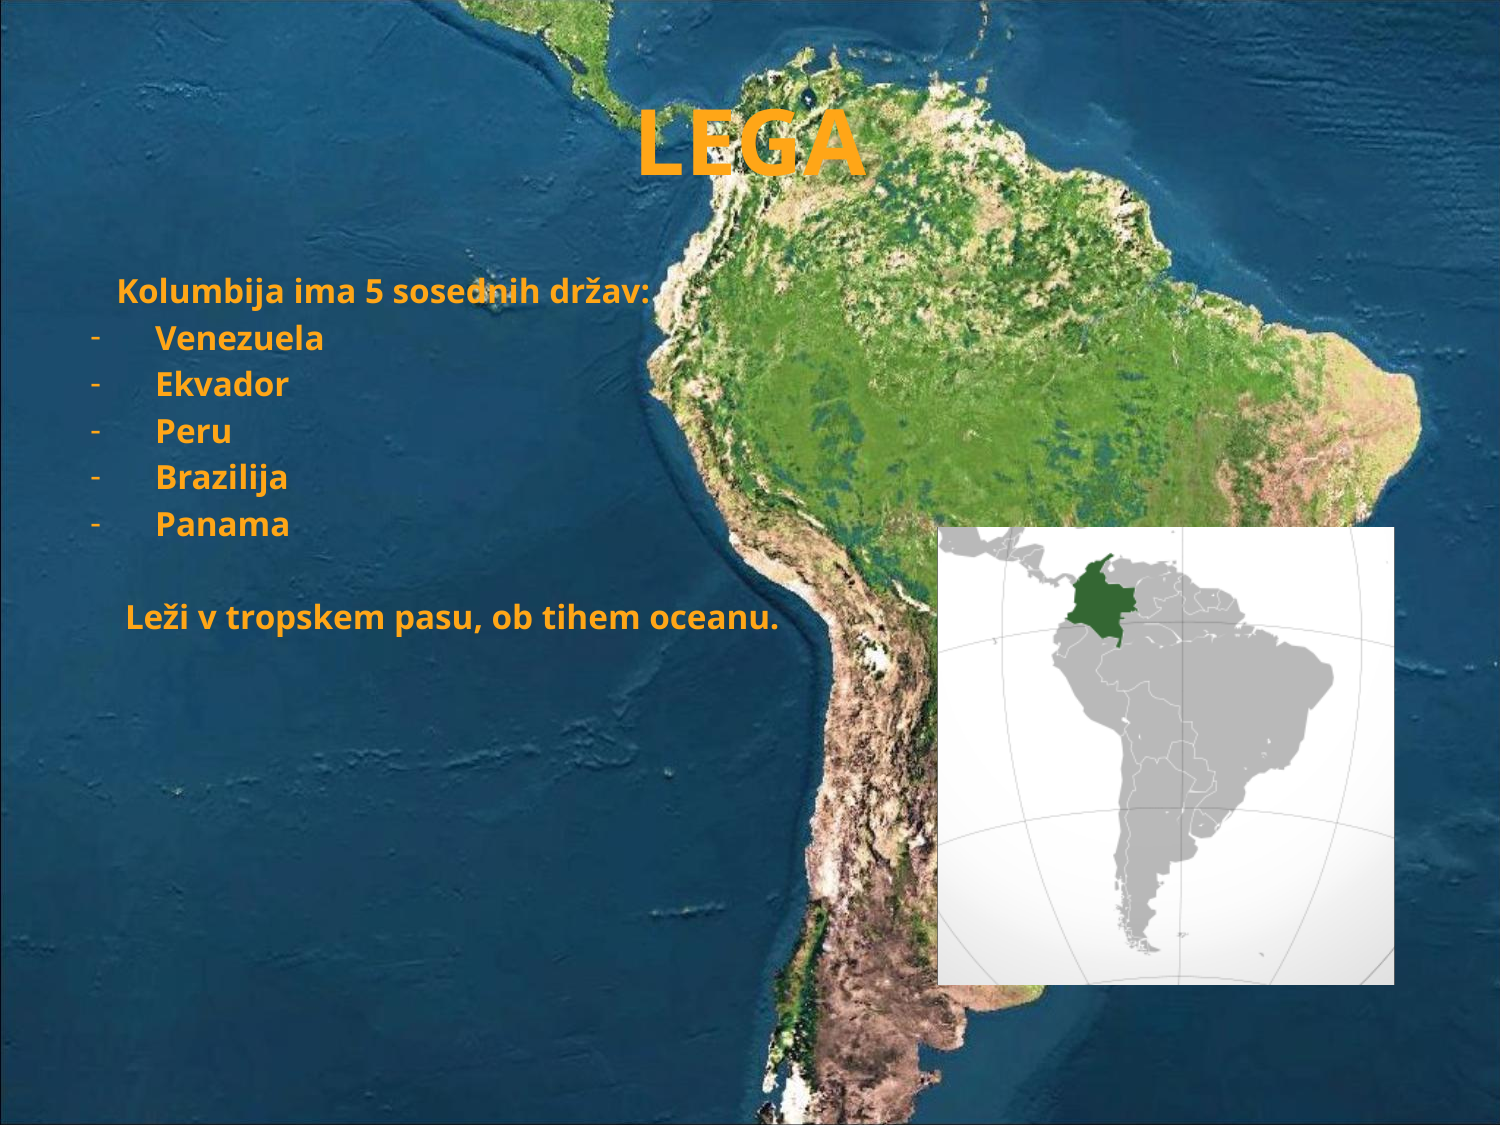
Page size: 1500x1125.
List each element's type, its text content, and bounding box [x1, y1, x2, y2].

list Kolumbija ima 5 sosednih držav: Venezuela Ekvador Peru Brazilija Panama Leži v tropskem pasu, ob tihem oceanu. [75, 262, 1425, 1005]
picture [0, 0, 1500, 1125]
title LEGA [75, 45, 1425, 233]
